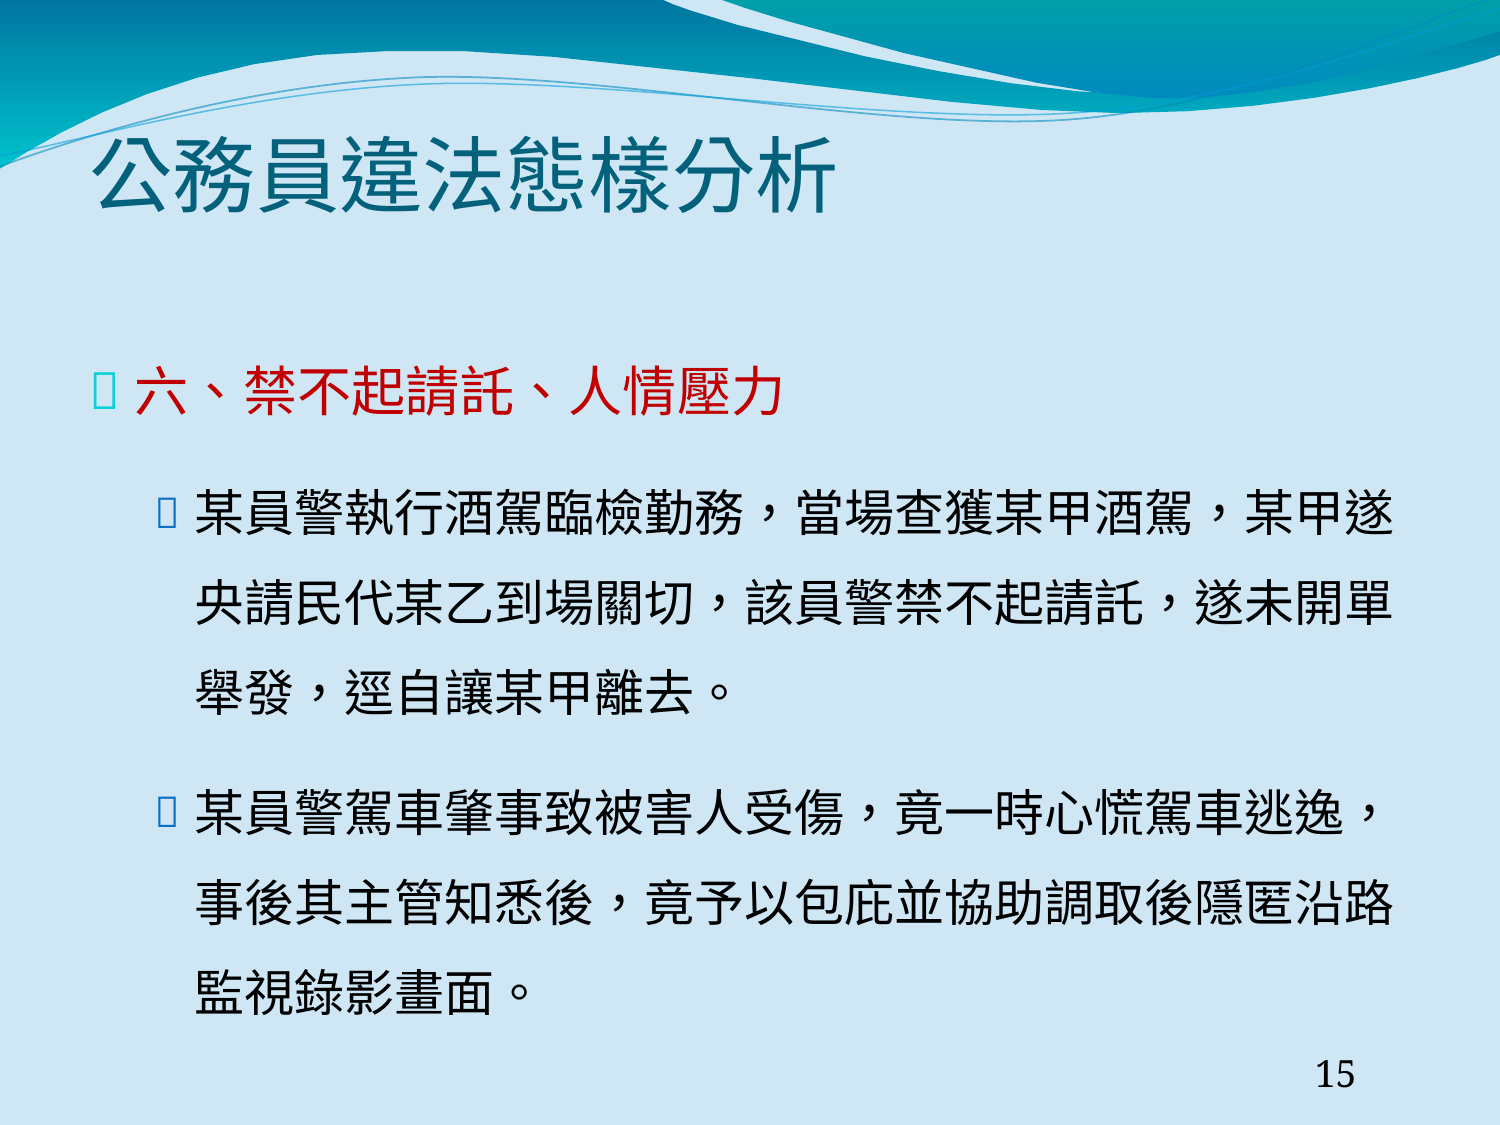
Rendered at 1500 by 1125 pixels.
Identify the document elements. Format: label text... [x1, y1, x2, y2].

slide_number <編號> [1299, 1042, 1425, 1103]
title 公務員違法態樣分析 [75, 115, 1425, 303]
list 六、禁不起請託、人情壓力 某員警執行酒駕臨檢勤務，當場查獲某甲酒駕，某甲遂央請民代某乙到場關切，該員警禁不起請託，遂未開單舉發，逕自讓某甲離去。 某員警駕車肇事致被害人受傷，竟一時心慌駕車逃逸，事後其主管知悉後，竟予以包庇並協助調取後隱匿沿路監視錄影畫面。 [75, 317, 1425, 1038]
